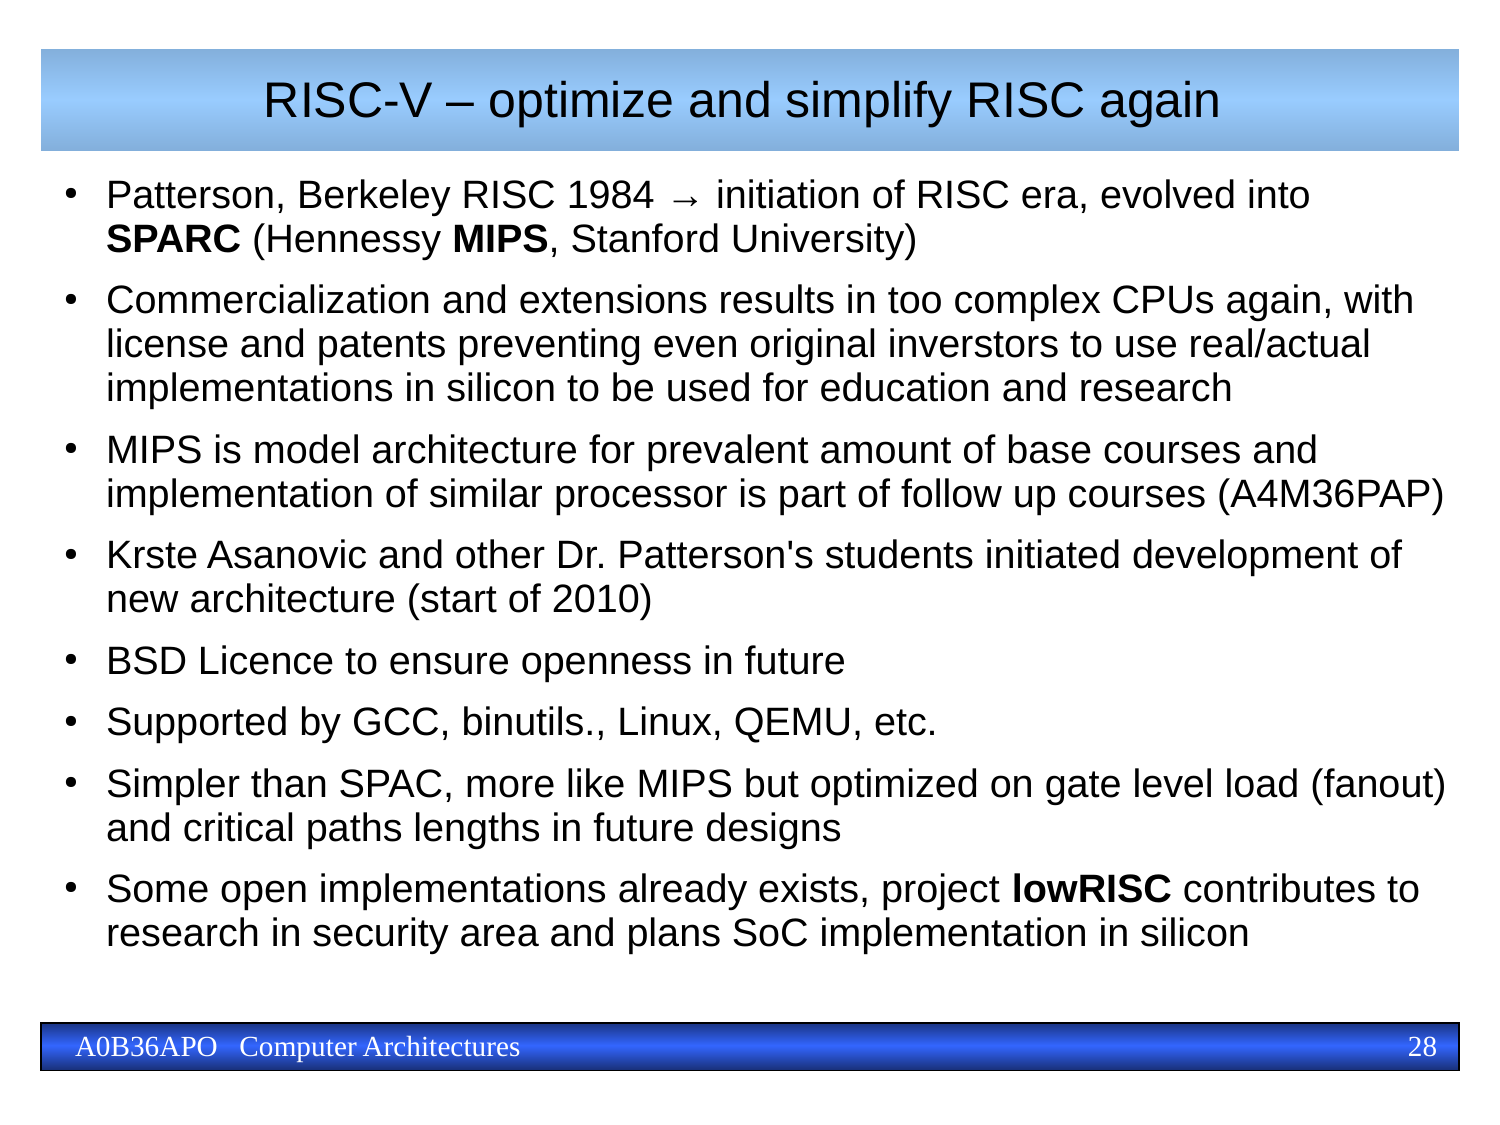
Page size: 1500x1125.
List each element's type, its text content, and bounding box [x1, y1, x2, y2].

list Patterson, Berkeley RISC 1984 → initiation of RISC era, evolved into SPARC (Hennessy MIPS, Stanford University) Commercialization and extensions results in too complex CPUs again, with license and patents preventing even original inverstors to use real/actual implementations in silicon to be used for education and research MIPS is model architecture for prevalent amount of base courses and implementation of similar processor is part of follow up courses (A4M36PAP) Krste Asanovic and other Dr. Patterson's students initiated development of new architecture (start of 2010) BSD Licence to ensure openness in future Supported by GCC, binutils., Linux, QEMU, etc. Simpler than SPAC, more like MIPS but optimized on gate level load (fanout) and critical paths lengths in future designs Some open implementations already exists, project lowRISC contributes to research in security area and plans SoC implementation in silicon [50, 172, 1450, 1000]
title RISC-V – optimize and simplify RISC again [41, 49, 1459, 151]
